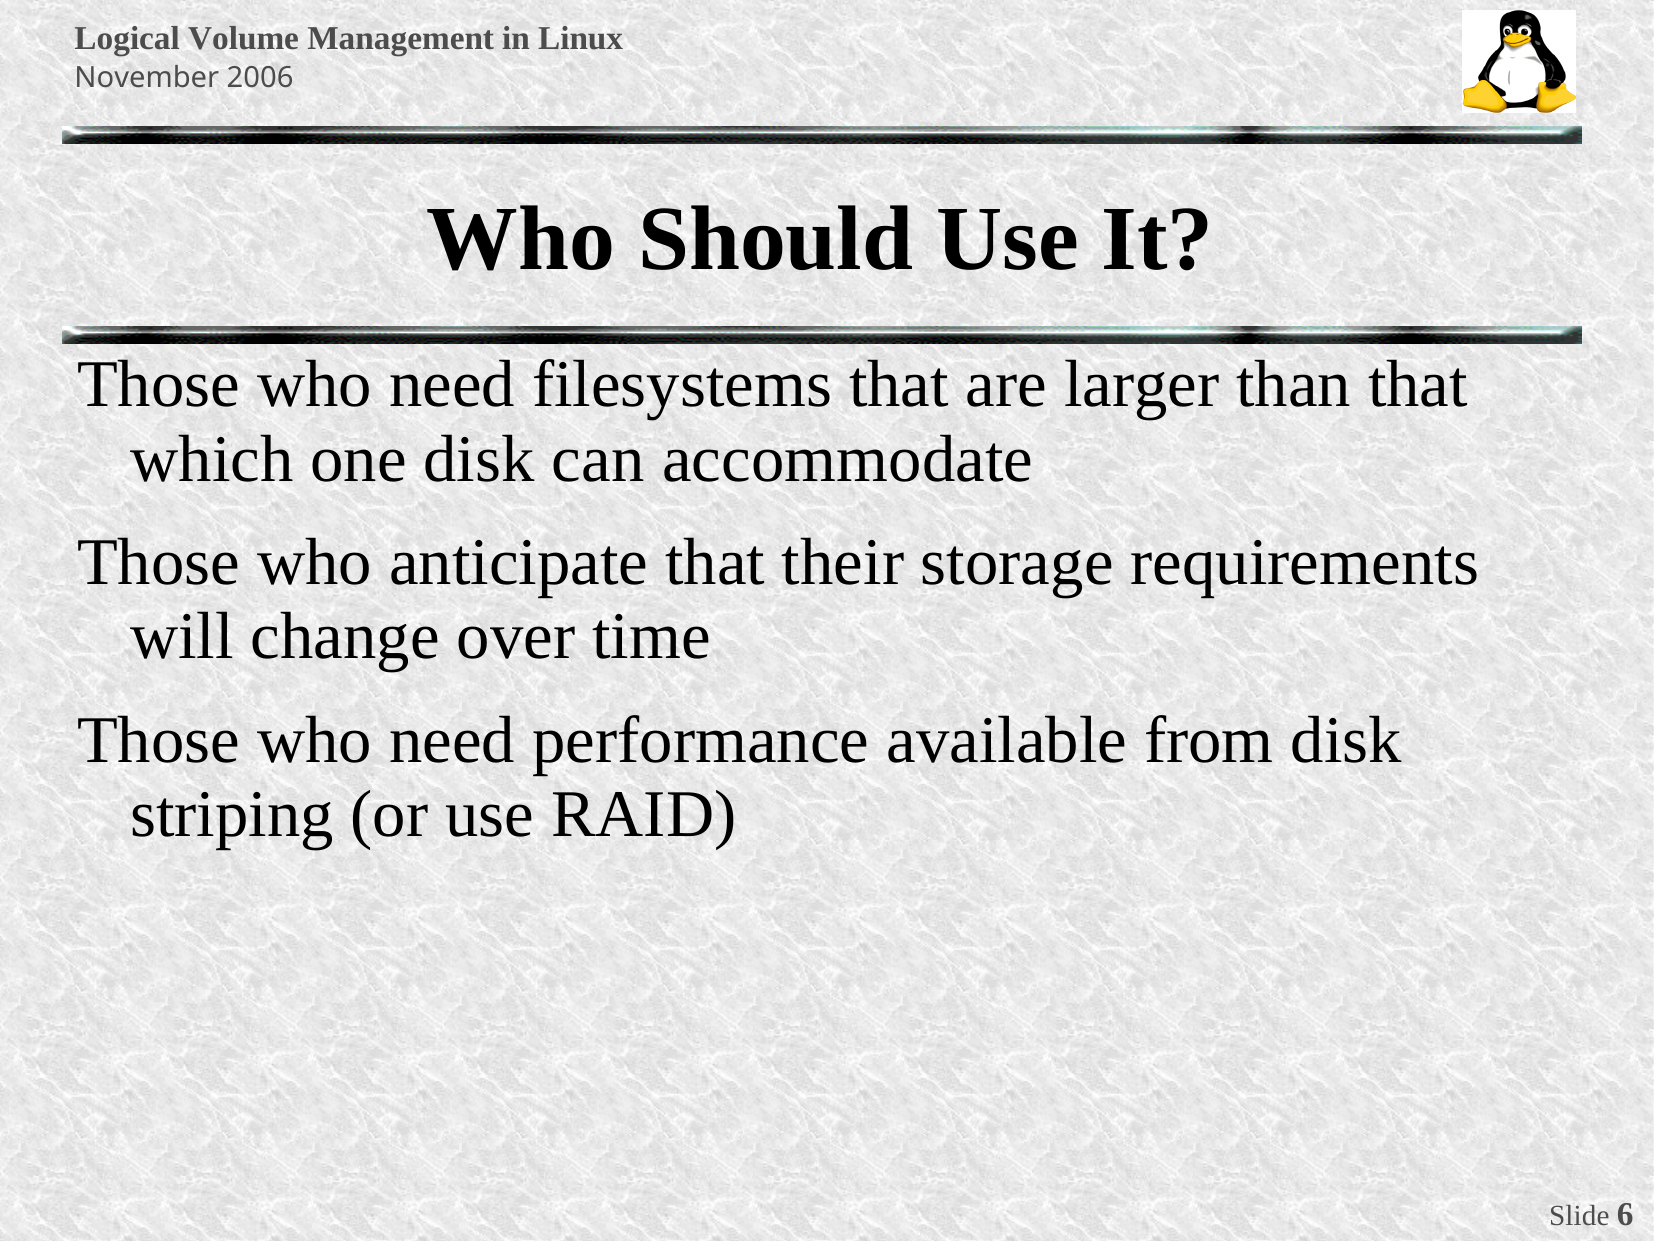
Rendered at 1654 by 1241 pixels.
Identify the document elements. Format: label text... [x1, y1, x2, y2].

list Those who need filesystems that are larger than that which one disk can accommodate Those who anticipate that their storage requirements will change over time Those who need performance available from disk striping (or use RAID) [59, 347, 1582, 1188]
picture [0, 0, 1654, 1241]
title Who Should Use It? [59, 156, 1582, 320]
